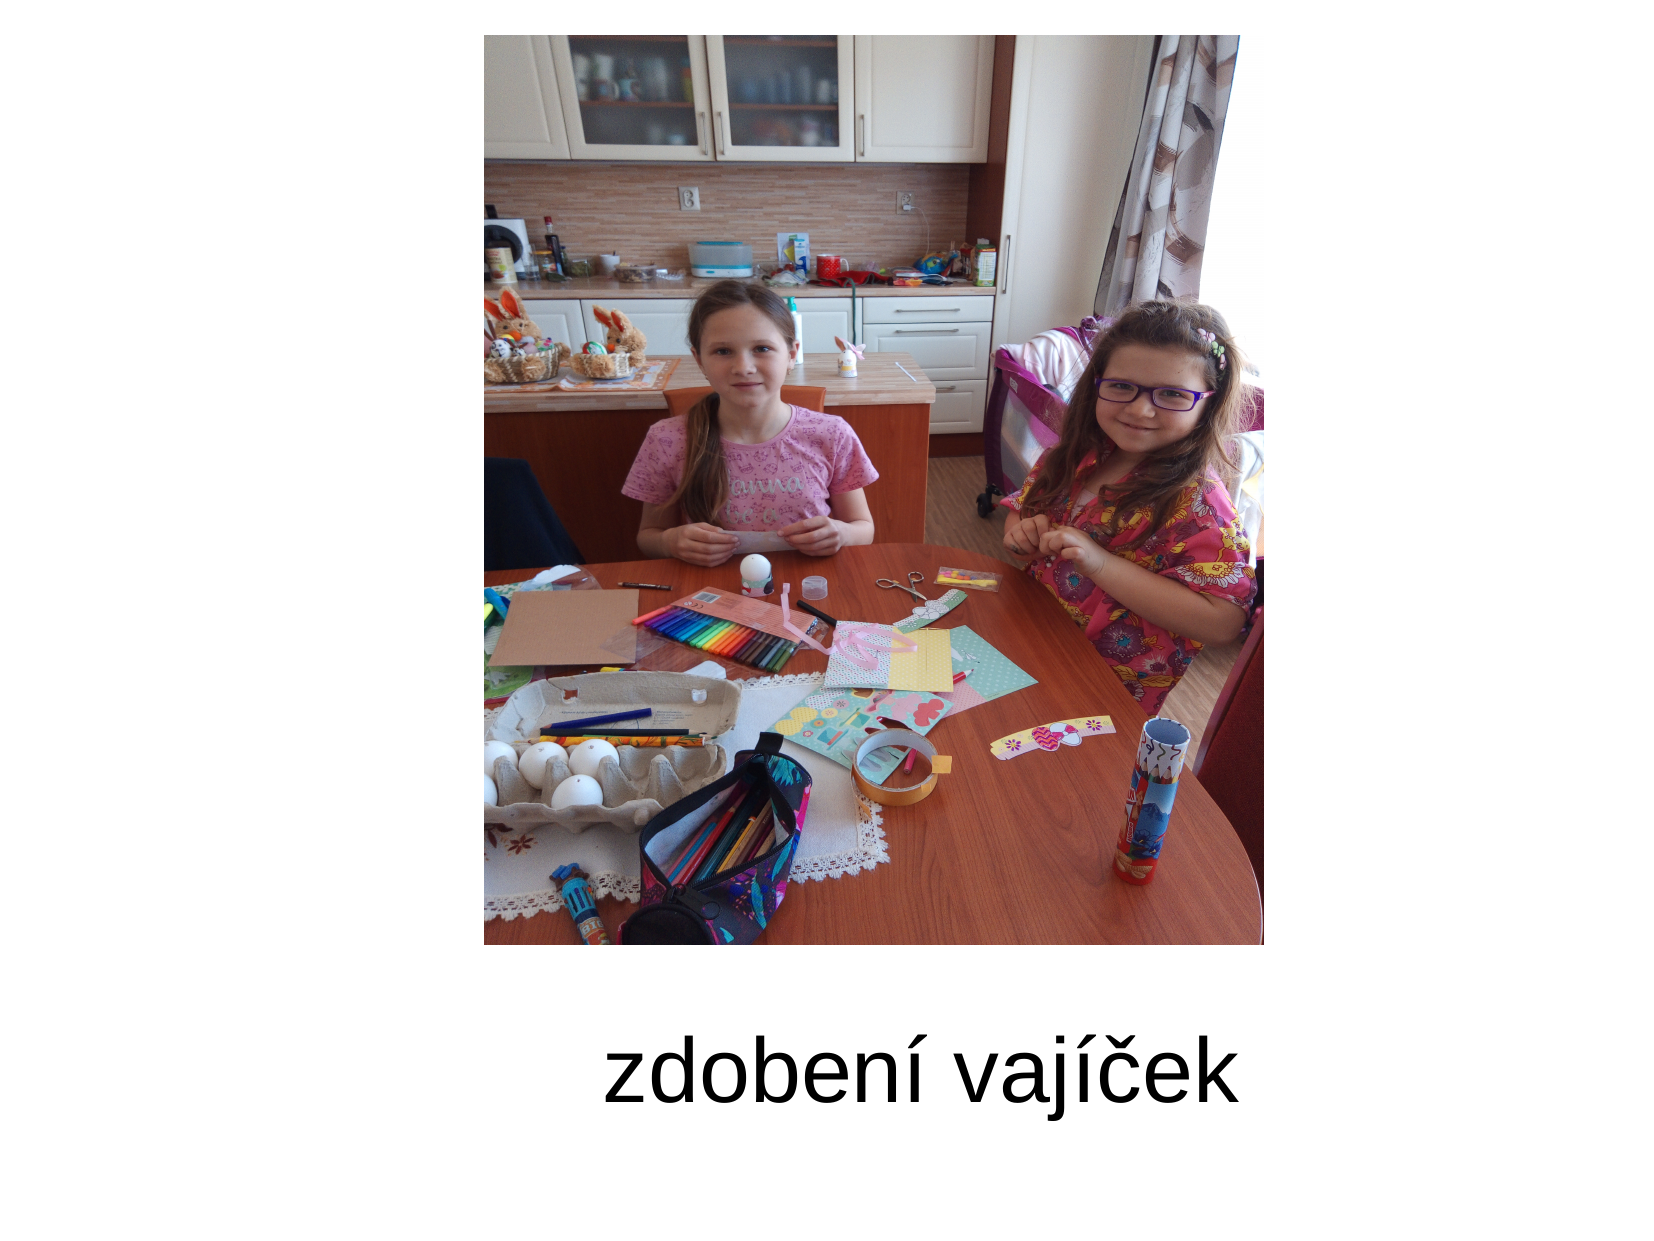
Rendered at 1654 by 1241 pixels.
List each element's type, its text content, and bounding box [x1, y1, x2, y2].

title zdobení vajíček [177, 962, 1654, 1170]
picture [484, 35, 1264, 945]
